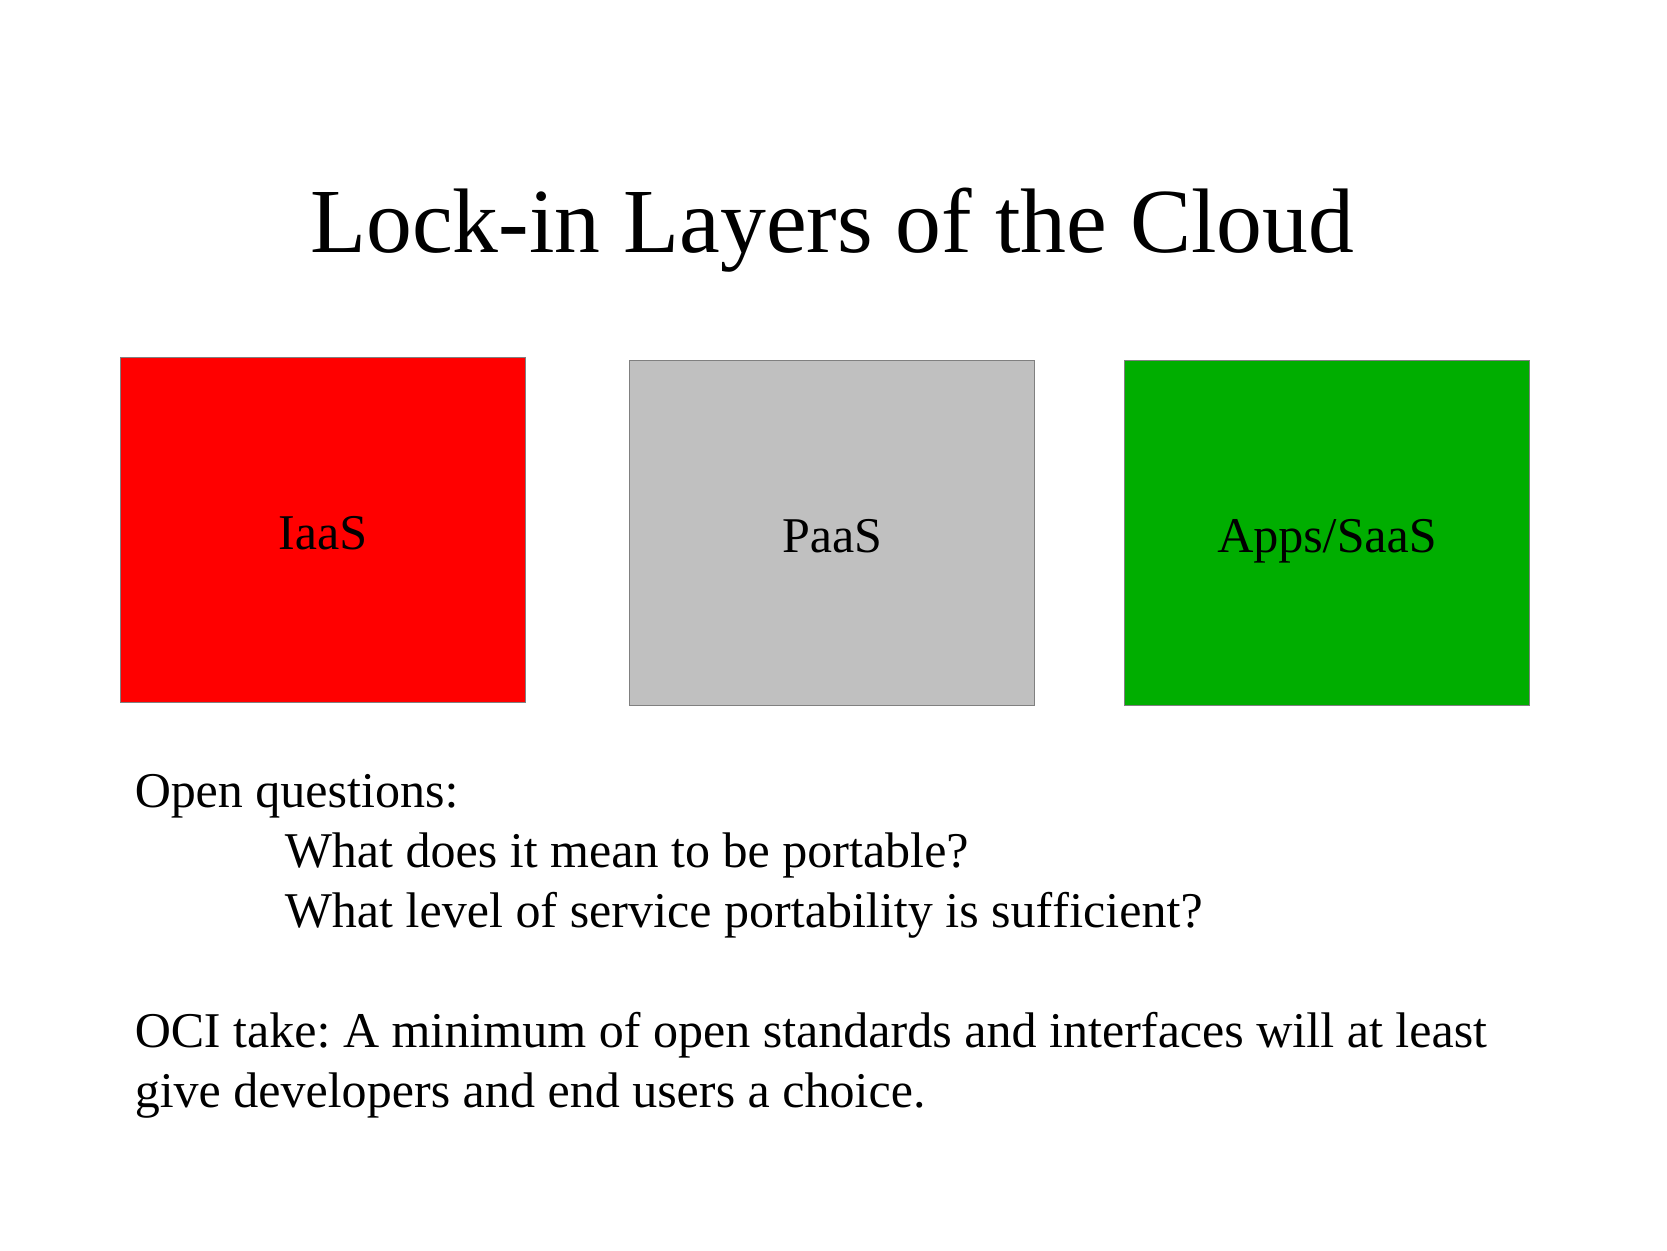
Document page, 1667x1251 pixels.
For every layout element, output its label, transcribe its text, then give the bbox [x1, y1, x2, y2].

text_box Apps/SaaS [1124, 360, 1530, 706]
text_box IaaS [120, 357, 526, 703]
title Lock-in Layers of the Cloud [124, 110, 1542, 320]
text_box PaaS [629, 360, 1035, 706]
text_box Open questions: What does it mean to be portable? What level of service portability is sufficient? OCI take: A minimum of open standards and interfaces will at least give developers and end users a choice. [120, 750, 1561, 1171]
